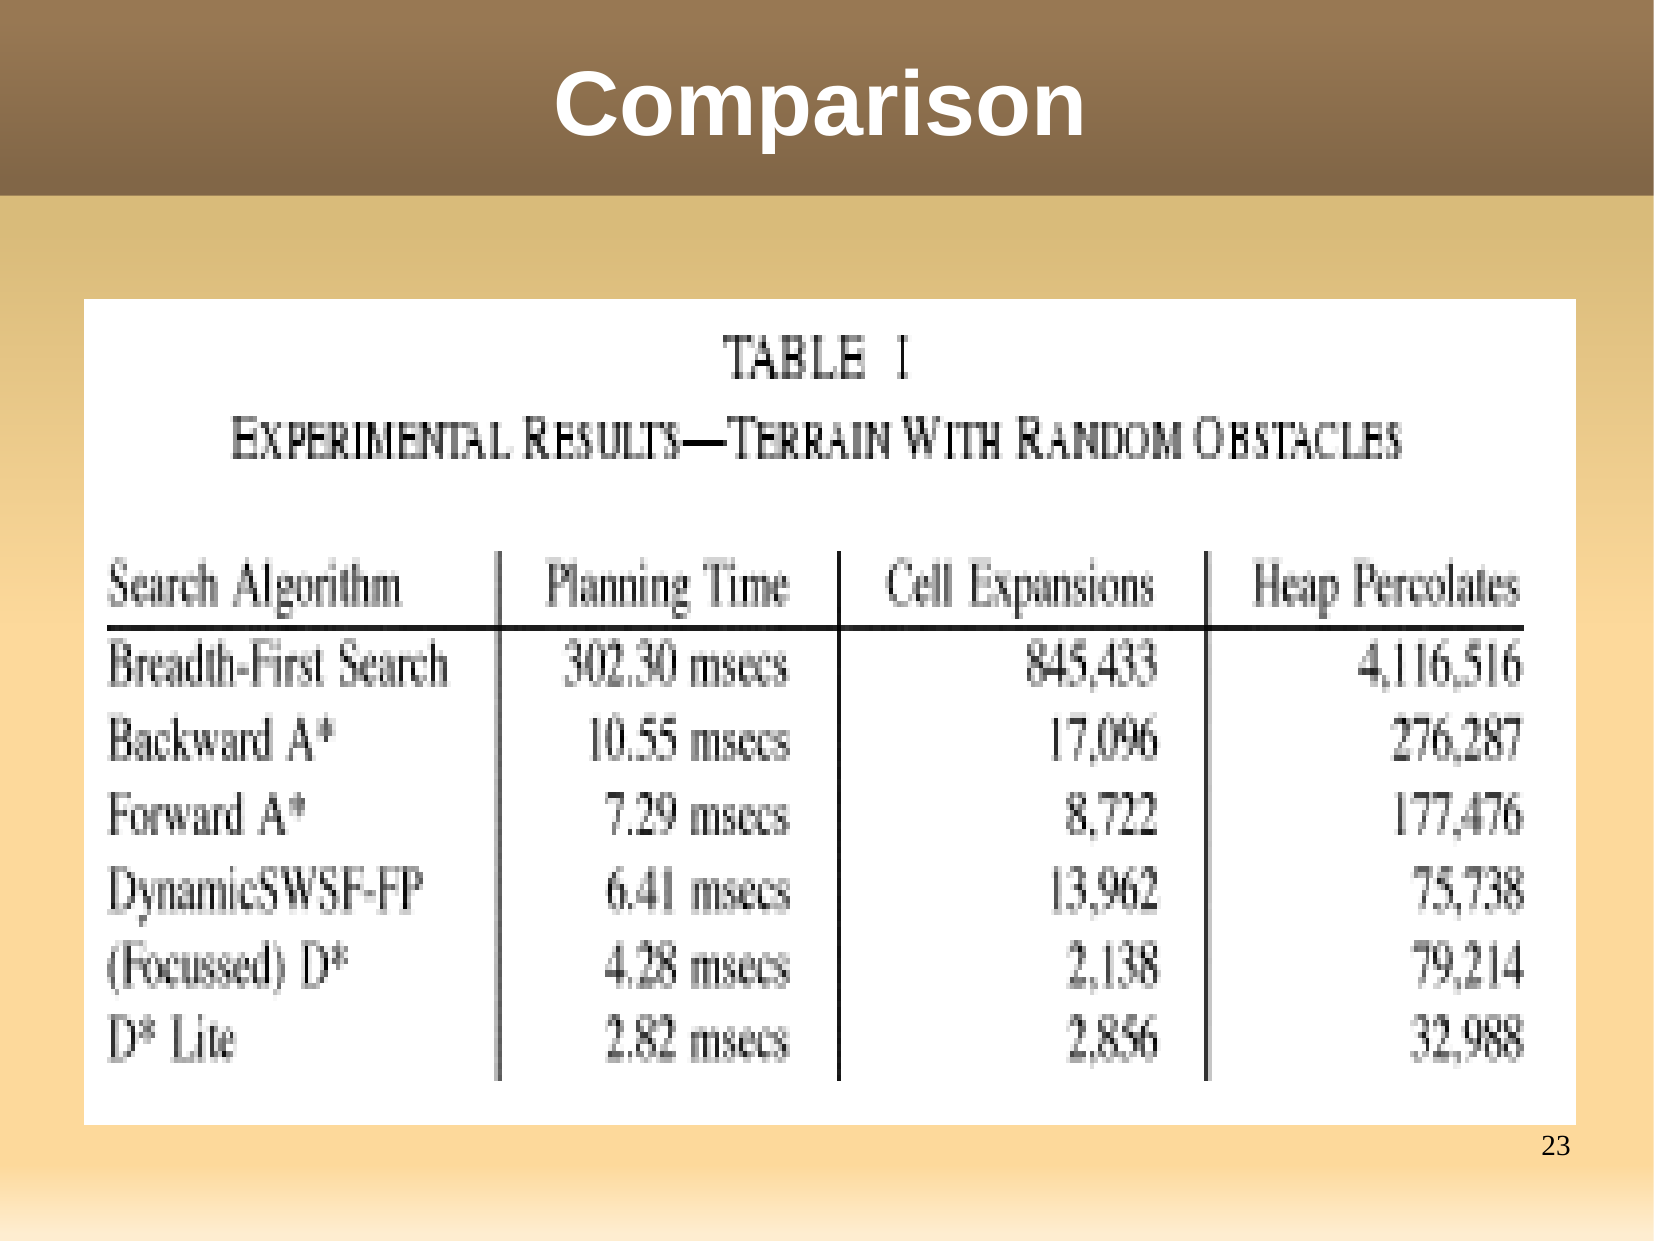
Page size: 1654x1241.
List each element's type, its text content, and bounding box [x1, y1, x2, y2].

title Comparison [76, 7, 1565, 200]
picture [0, 0, 1654, 1241]
